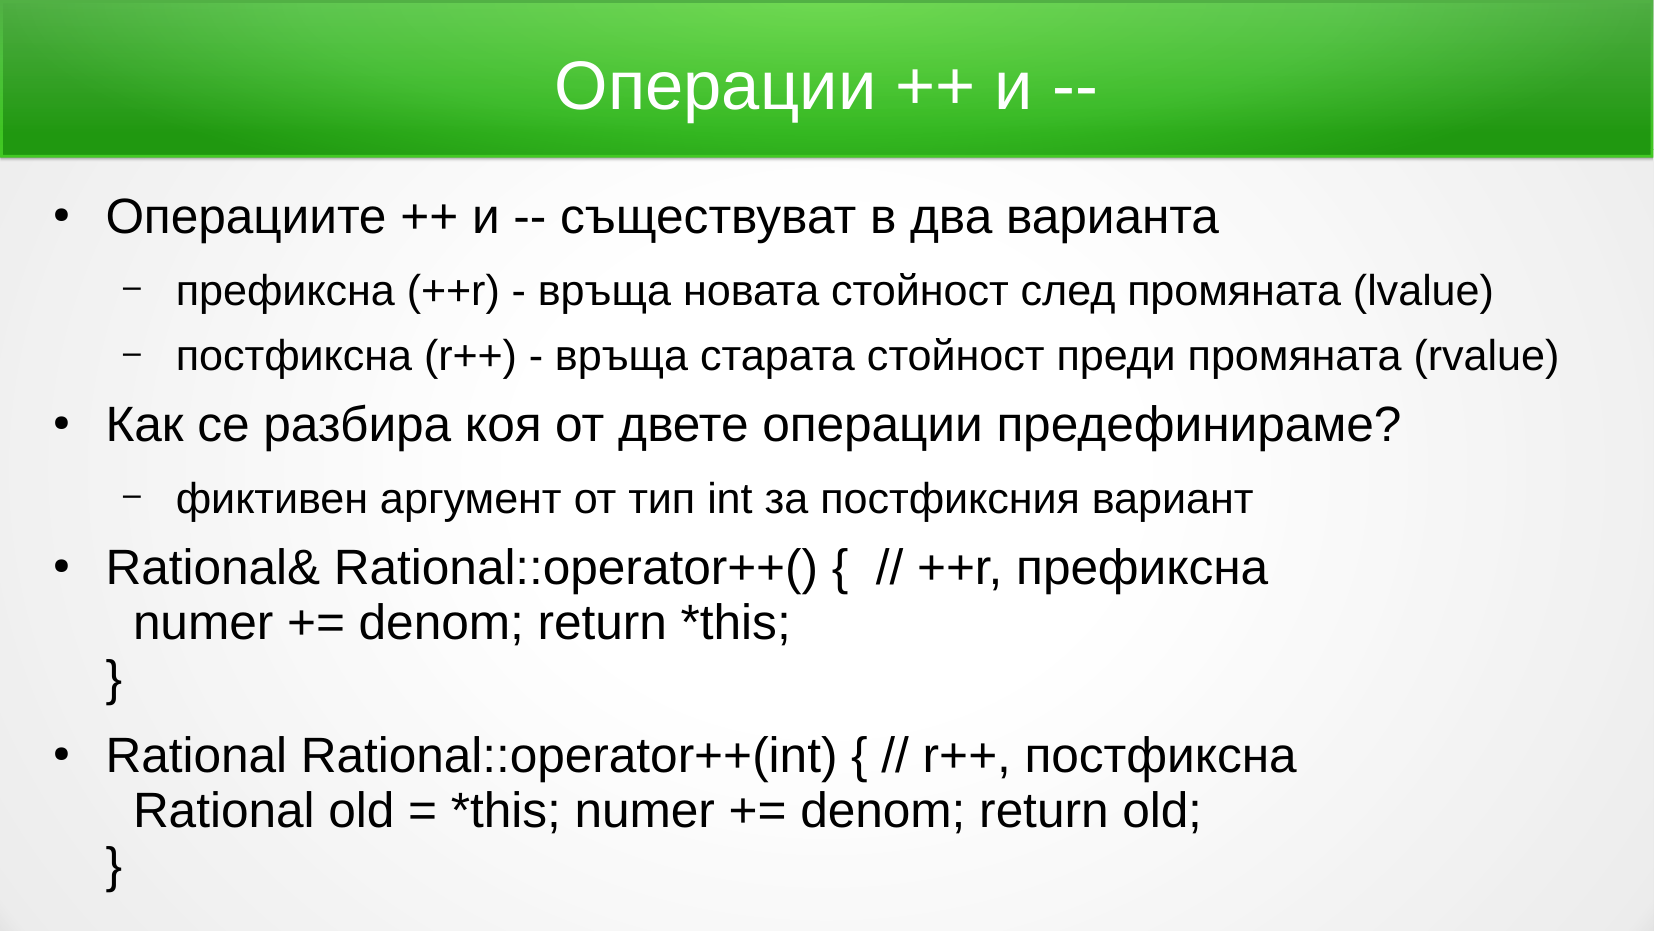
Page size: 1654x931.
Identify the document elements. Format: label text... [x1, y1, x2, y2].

list Операциите ++ и -- съществуват в два варианта префиксна (++r) - връща новата стойност след промяната (lvalue) постфиксна (r++) - връща старата стойност преди промяната (rvalue) Как се разбира коя от двете операции предефинираме? фиктивен аргумент от тип int за постфиксния вариант Rational& Rational::operator++() { // ++r, префиксна numer += denom; return *this; } Rational Rational::operator++(int) { // r++, постфиксна Rational old = *this; numer += denom; return old; } [35, 188, 1619, 898]
title Операции ++ и -- [82, 37, 1571, 135]
